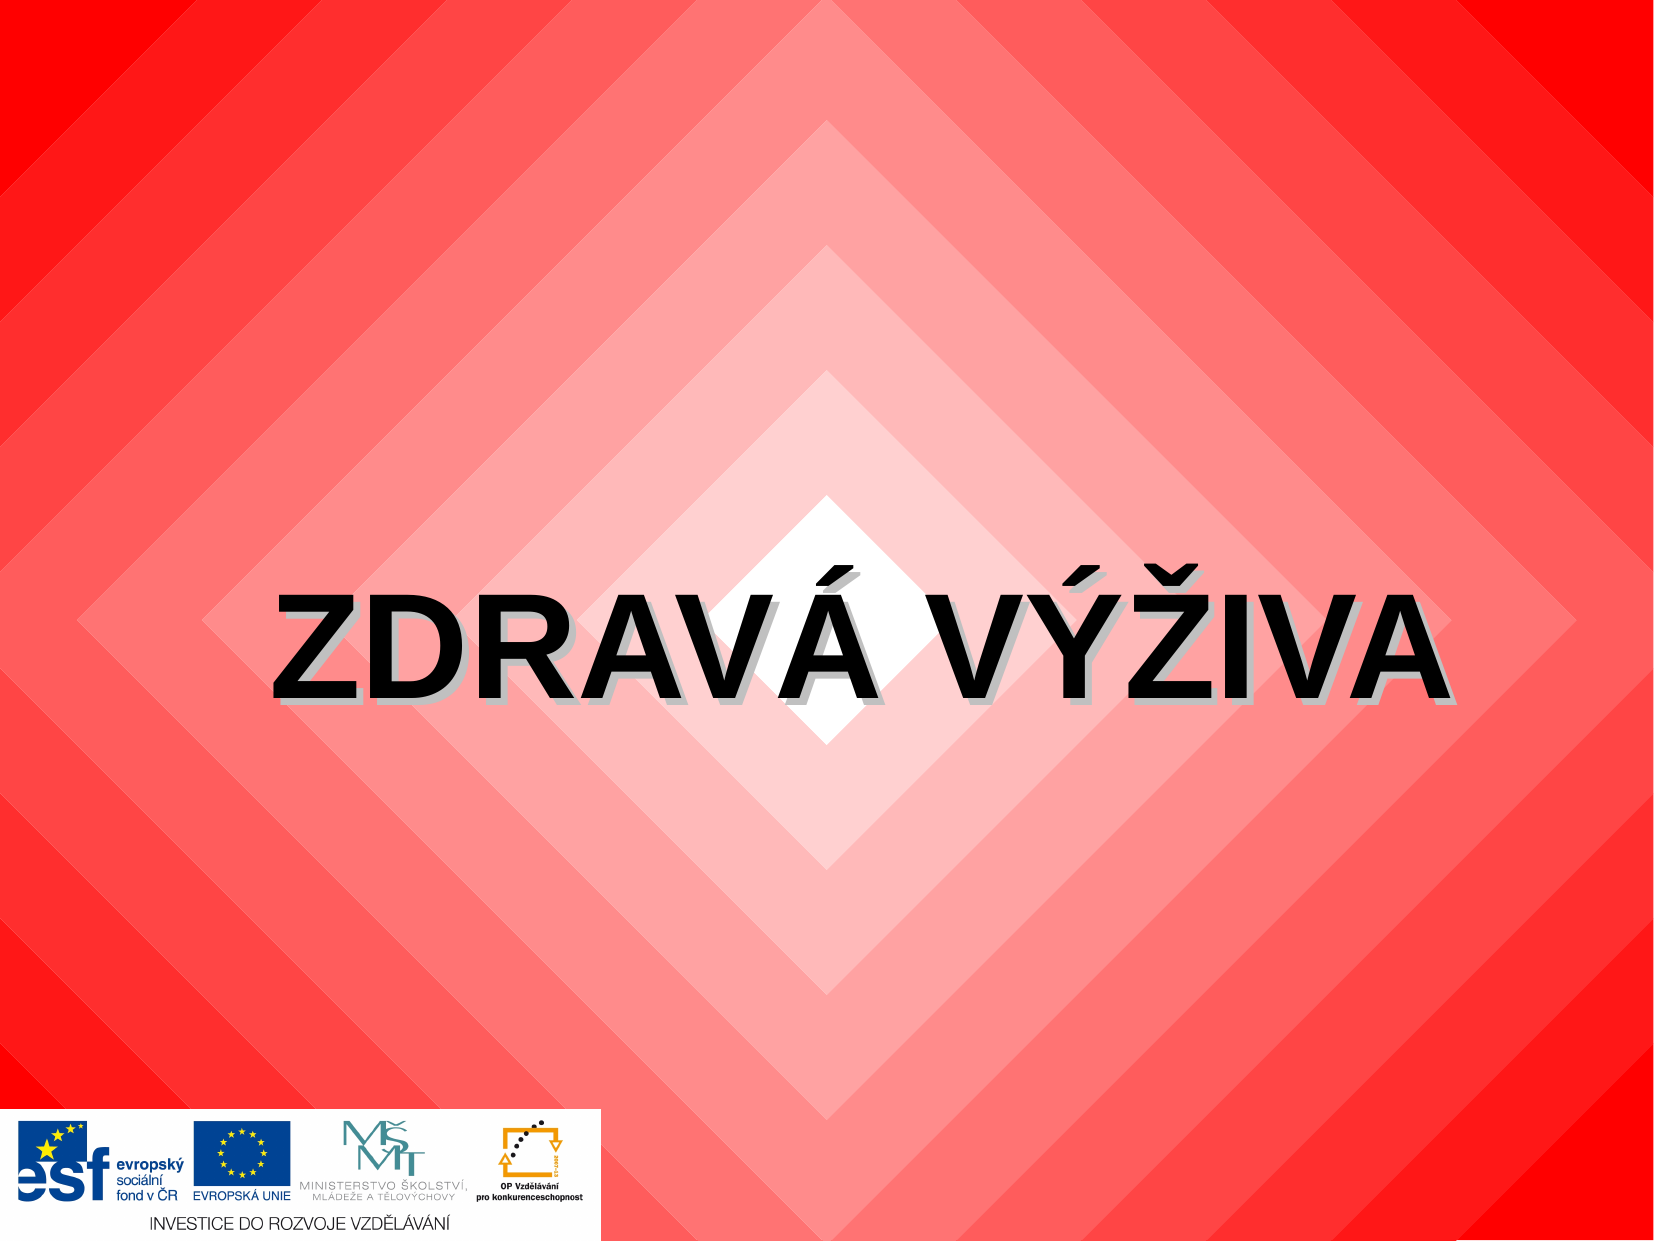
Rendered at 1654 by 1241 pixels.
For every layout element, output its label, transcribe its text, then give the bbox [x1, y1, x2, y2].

list ZDRAVÁ VÝŽIVA [82, 563, 1571, 731]
picture [0, 1109, 601, 1241]
